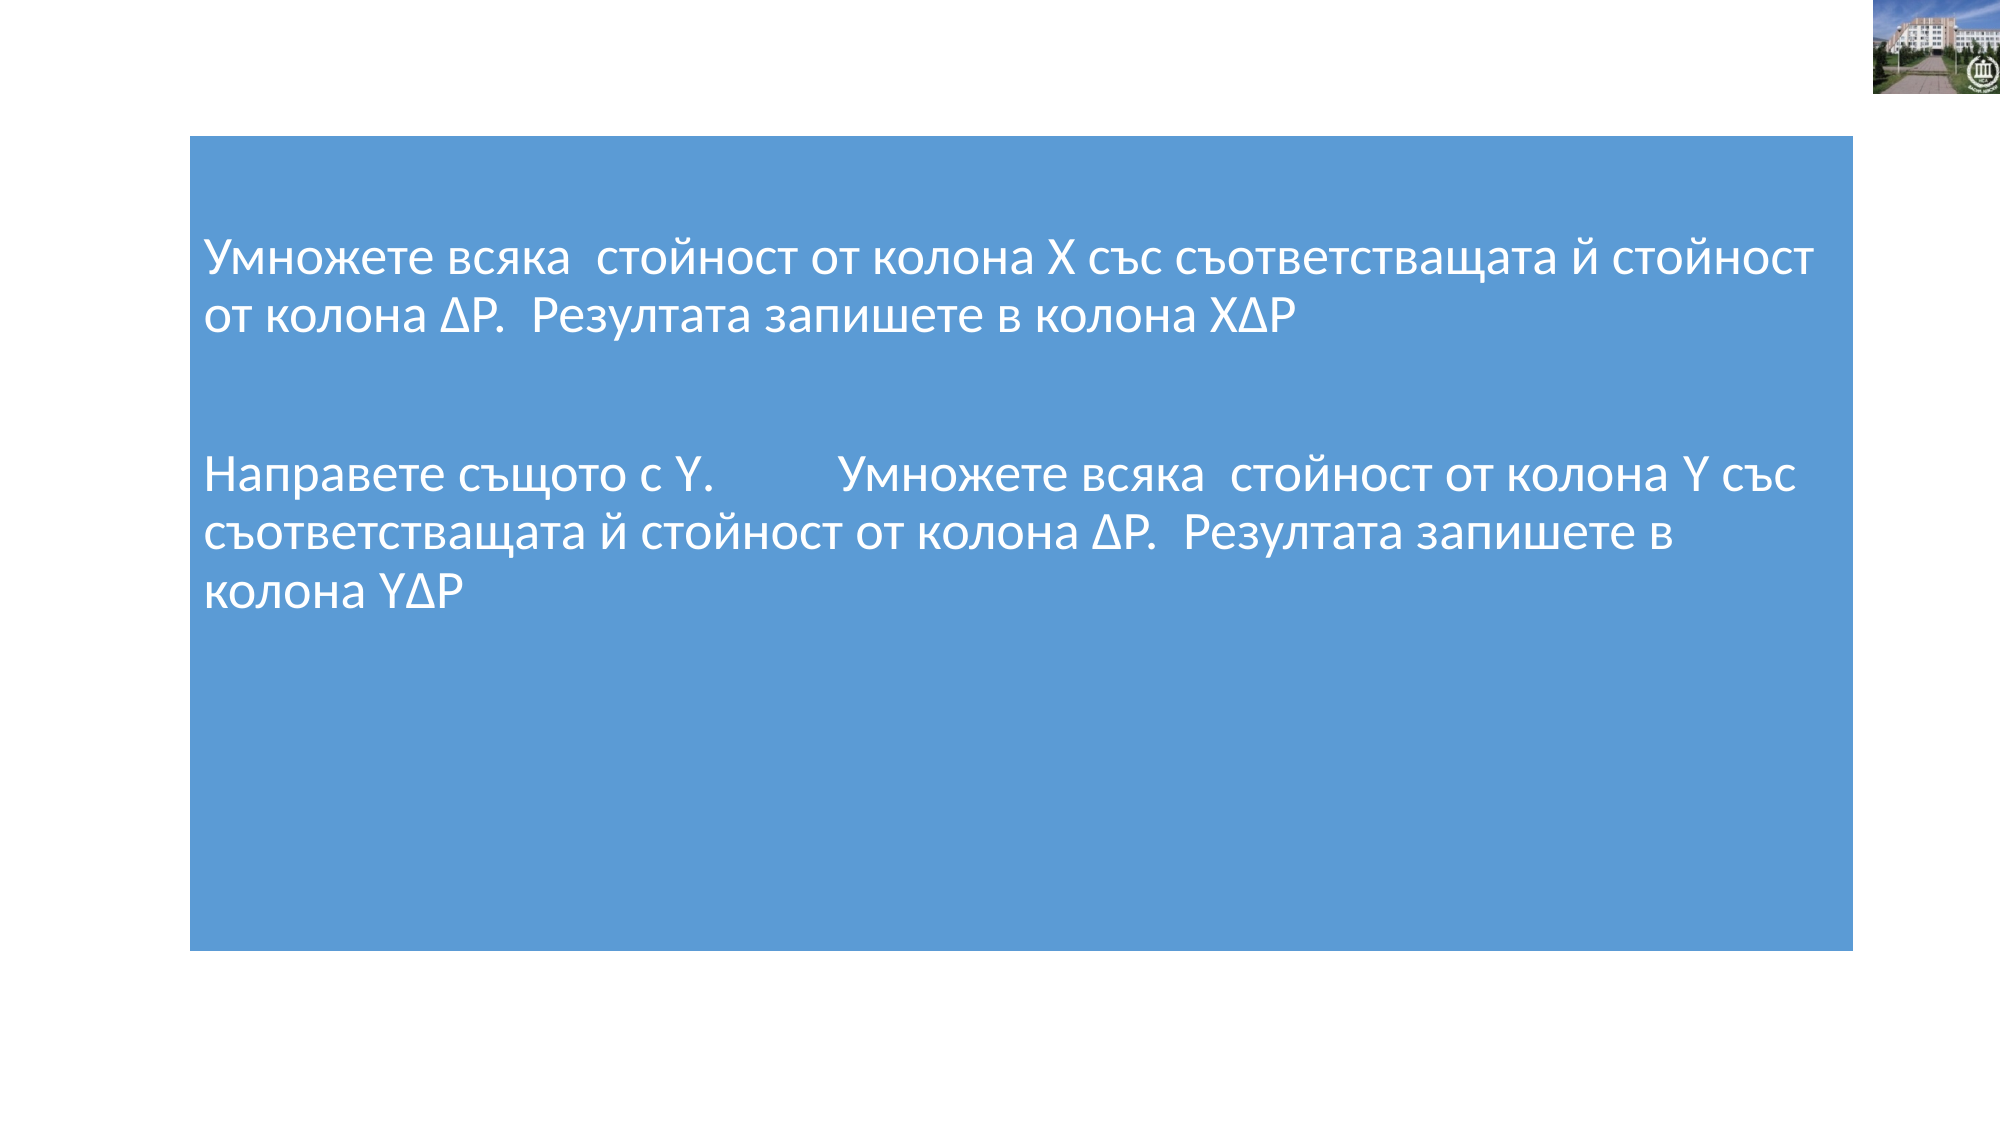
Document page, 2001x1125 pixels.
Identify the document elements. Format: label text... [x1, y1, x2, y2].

list Умножете всяка стойност от колона Х със съответстващата й стойност от колона ∆Р. Резултата запишете в колона Х∆Р Направете същото с Y. Умножете всяка стойност от колона Y със съответстващата й стойност от колона ∆Р. Резултата запишете в колона Y∆Р [188, 134, 1855, 953]
picture [1873, 0, 2000, 94]
